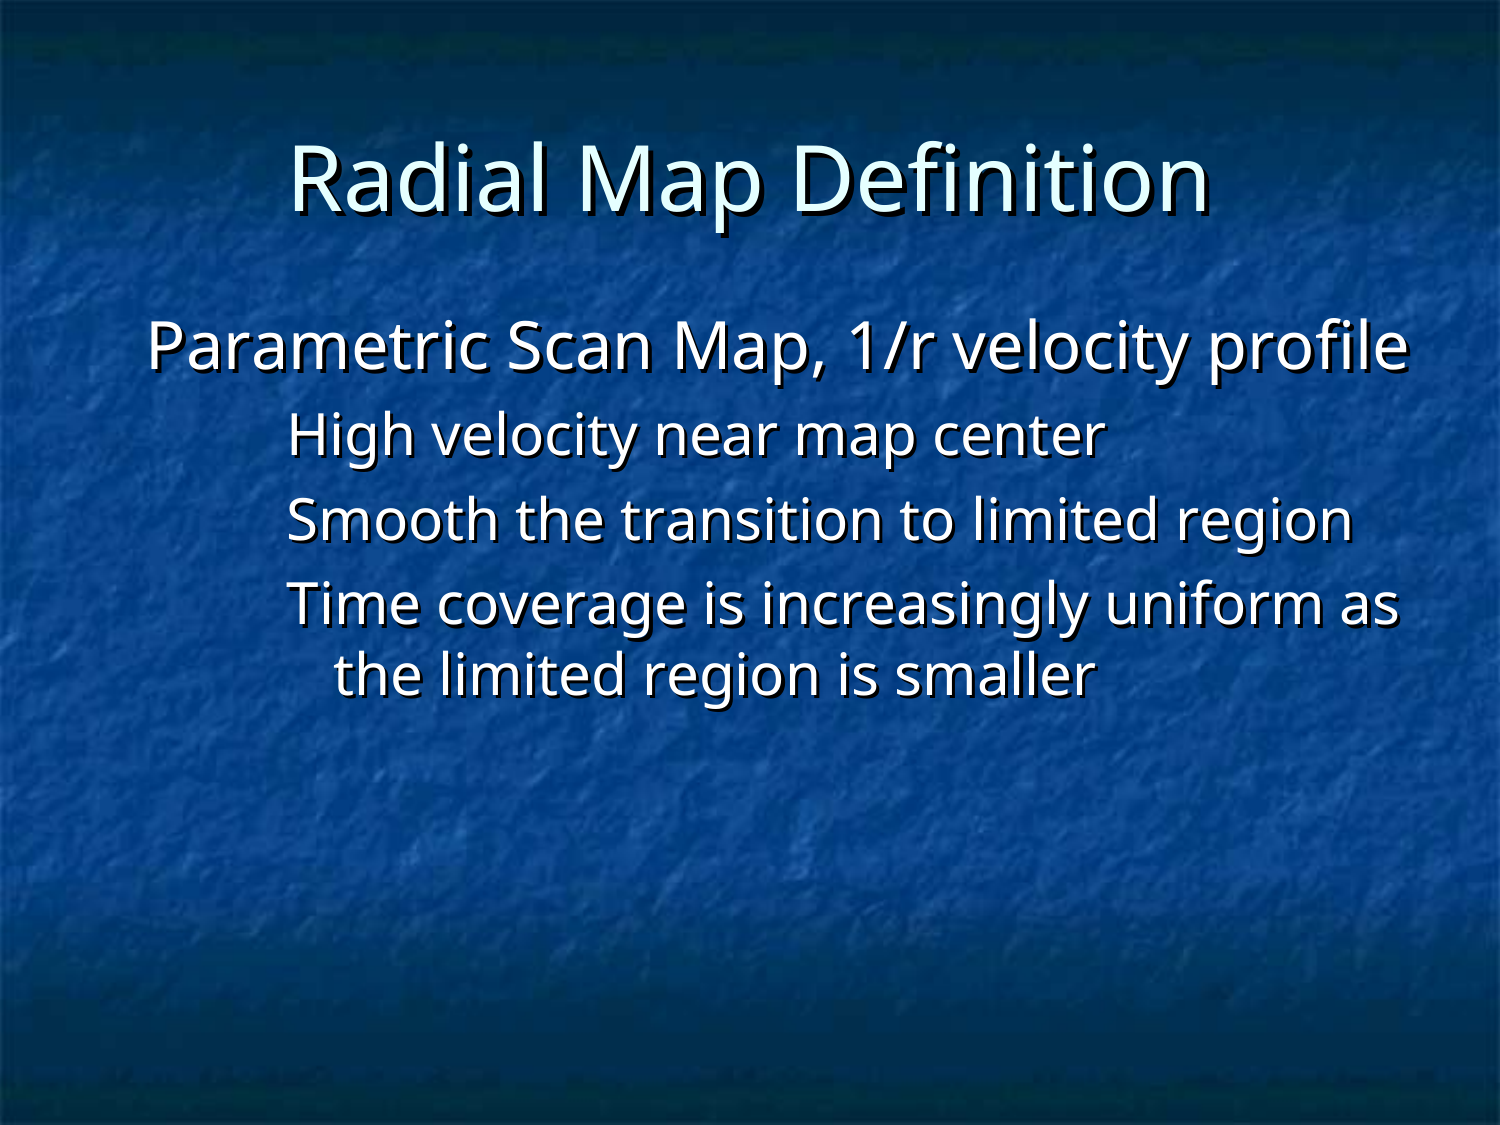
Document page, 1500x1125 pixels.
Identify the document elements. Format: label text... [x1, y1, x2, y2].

title Radial Map Definition [75, 62, 1426, 288]
picture [0, 0, 1500, 1125]
list Parametric Scan Map, 1/r velocity profile High velocity near map center Smooth the transition to limited region Time coverage is increasingly uniform as the limited region is smaller [75, 295, 1463, 971]
